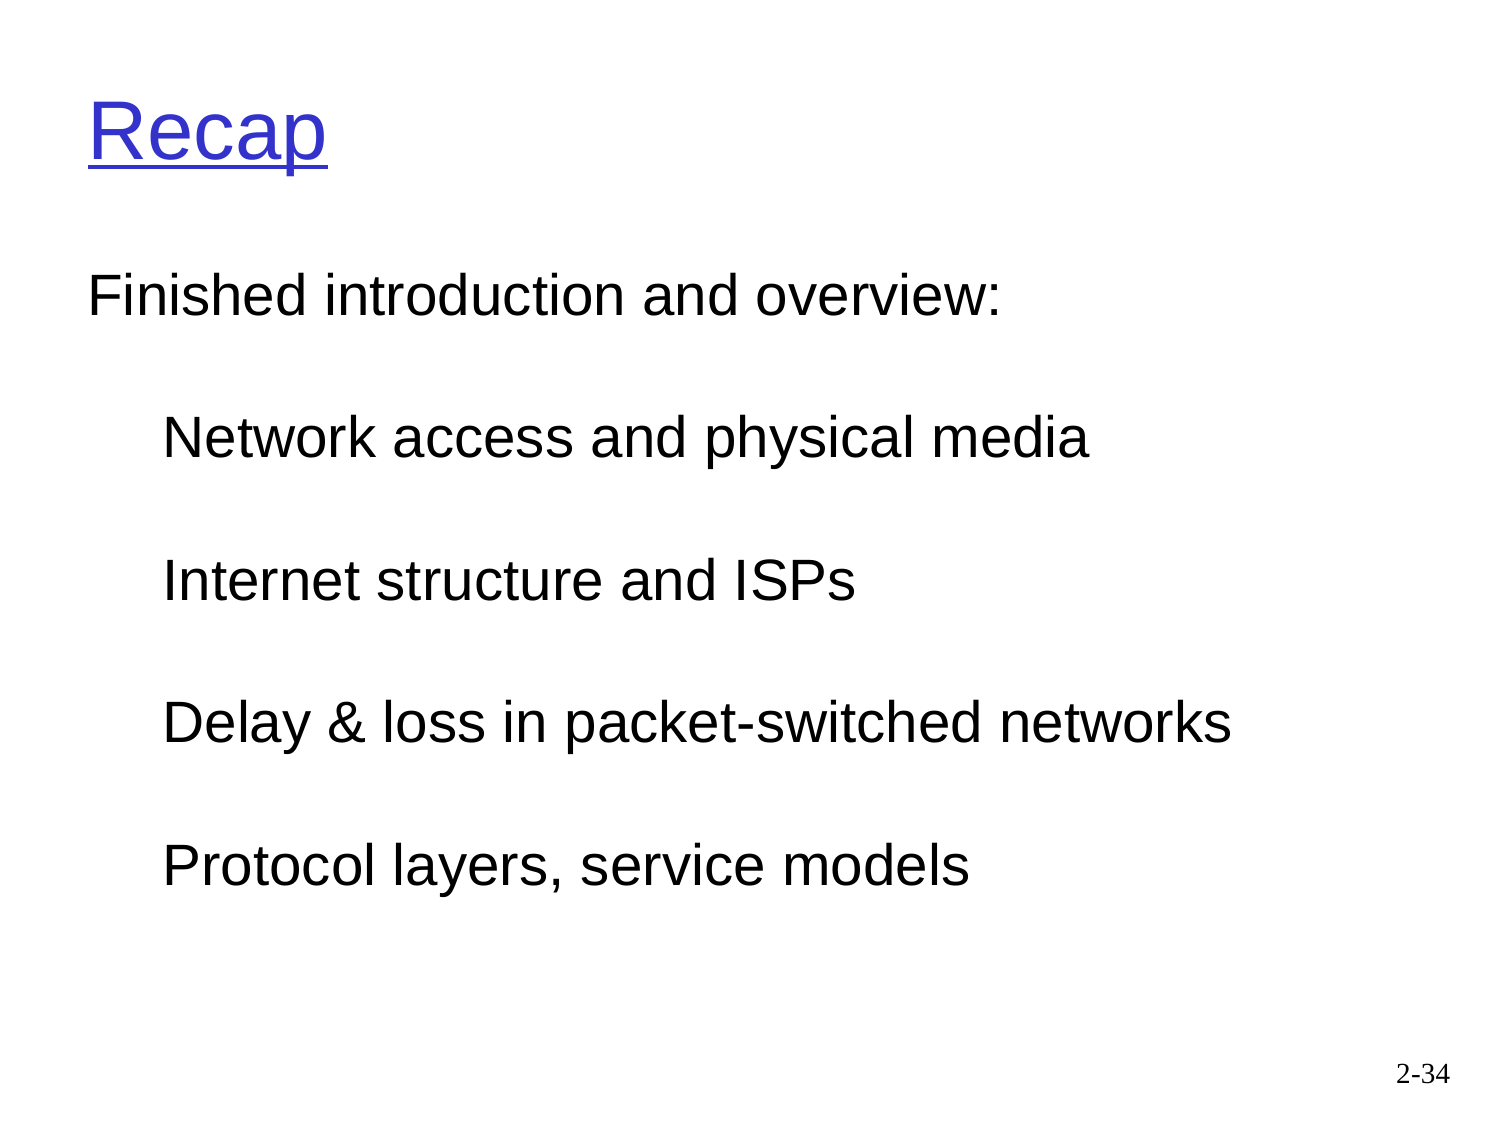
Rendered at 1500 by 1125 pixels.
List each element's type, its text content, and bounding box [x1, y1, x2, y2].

title Recap [87, 23, 1363, 239]
list Finished introduction and overview: Network access and physical media Internet structure and ISPs Delay & loss in packet-switched networks Protocol layers, service models [87, 262, 1363, 1026]
